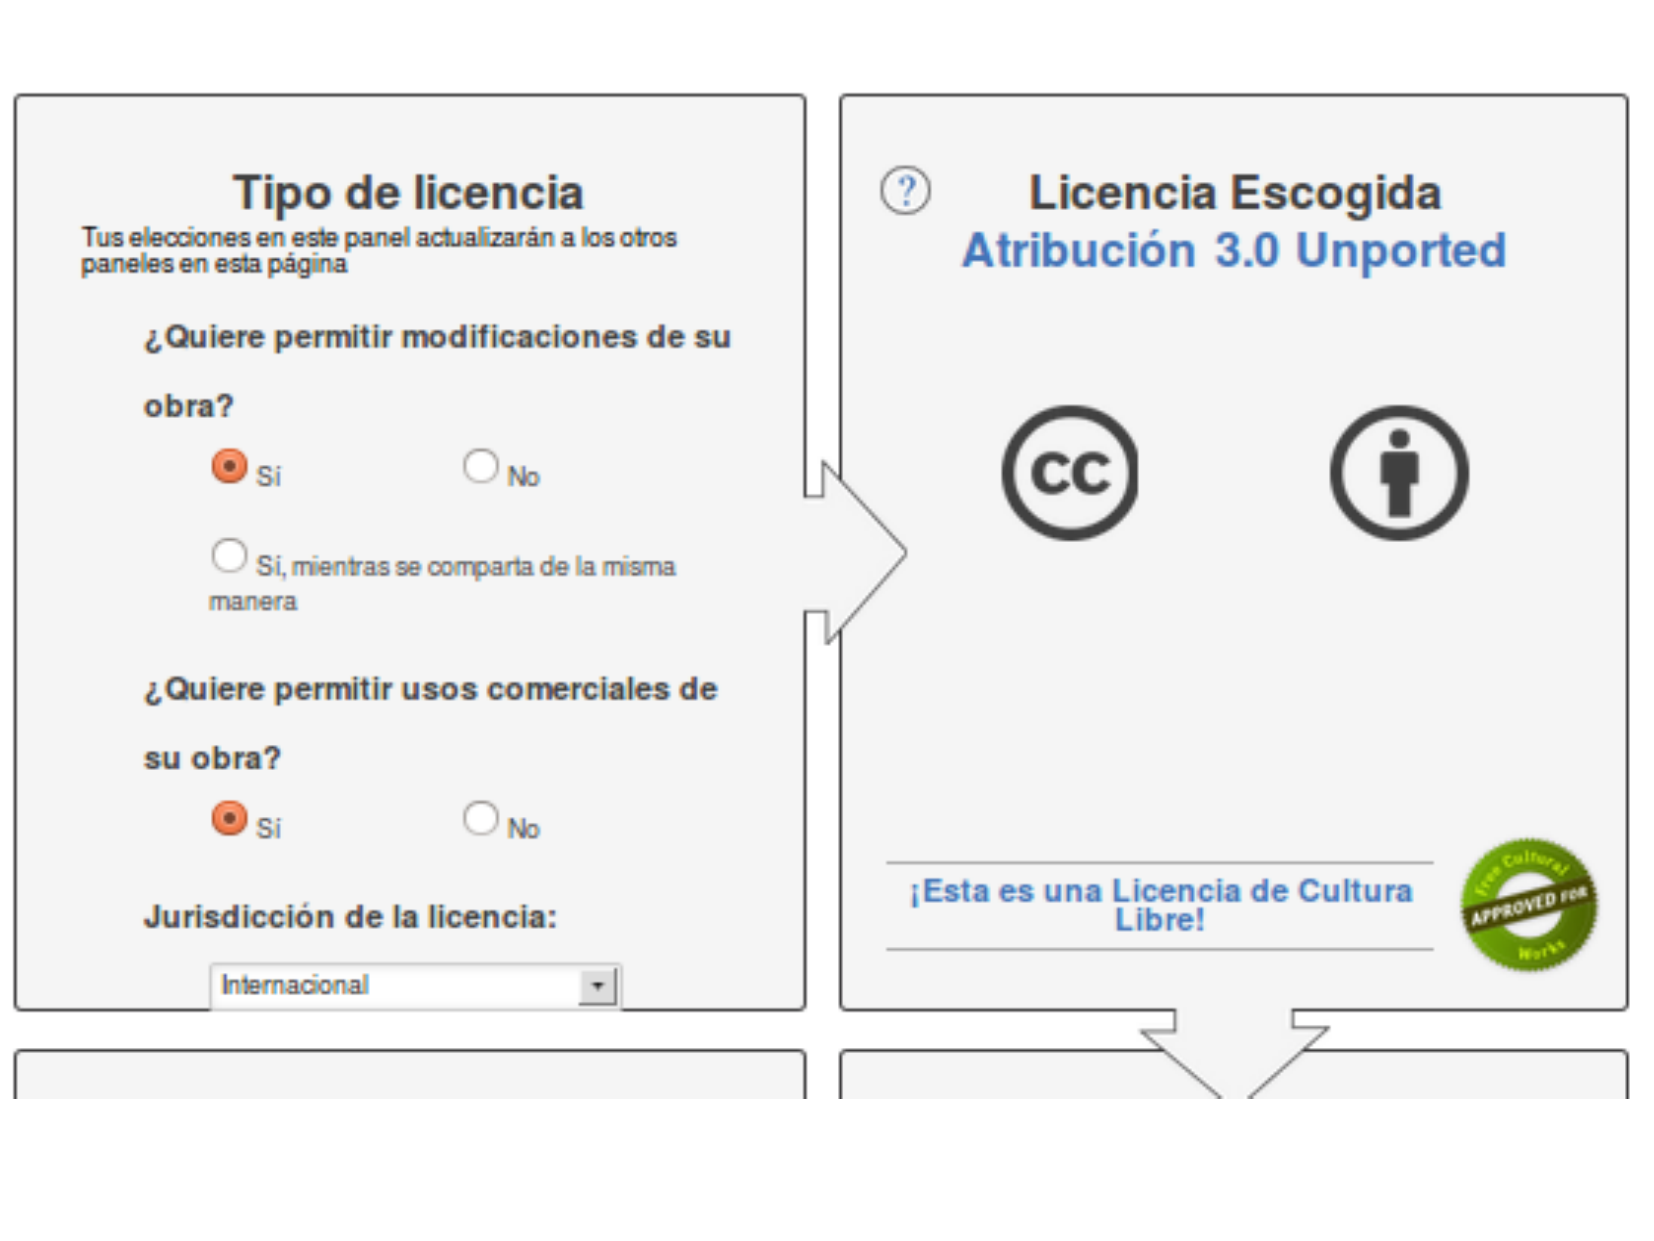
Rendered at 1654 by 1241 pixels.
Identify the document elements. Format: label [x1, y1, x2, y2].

picture [0, 57, 1654, 1099]
